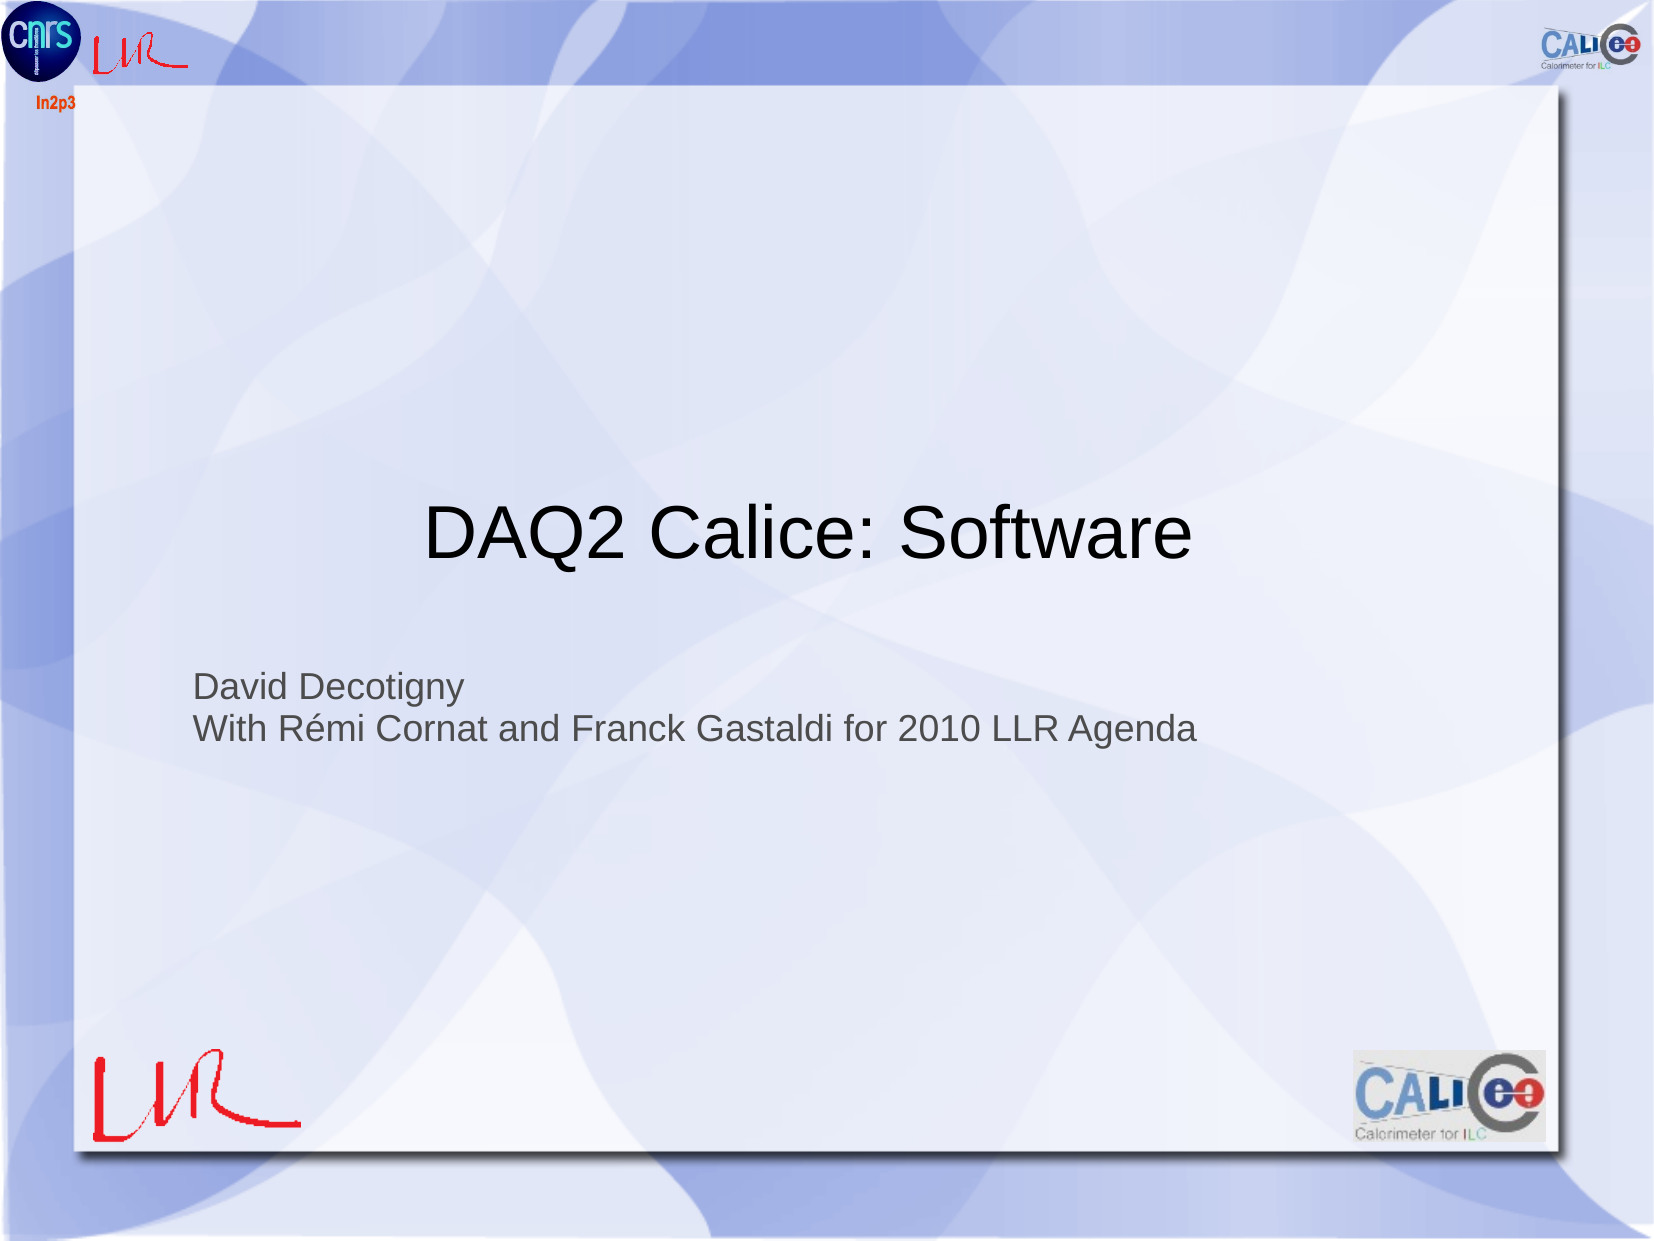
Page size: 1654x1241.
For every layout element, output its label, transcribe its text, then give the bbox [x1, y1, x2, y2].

subtitle DAQ2 Calice: Software [82, 90, 1536, 975]
text_box David Decotigny With Rémi Cornat and Franck Gastaldi for 2010 LLR Agenda [177, 658, 1428, 758]
picture [0, 0, 1654, 1241]
